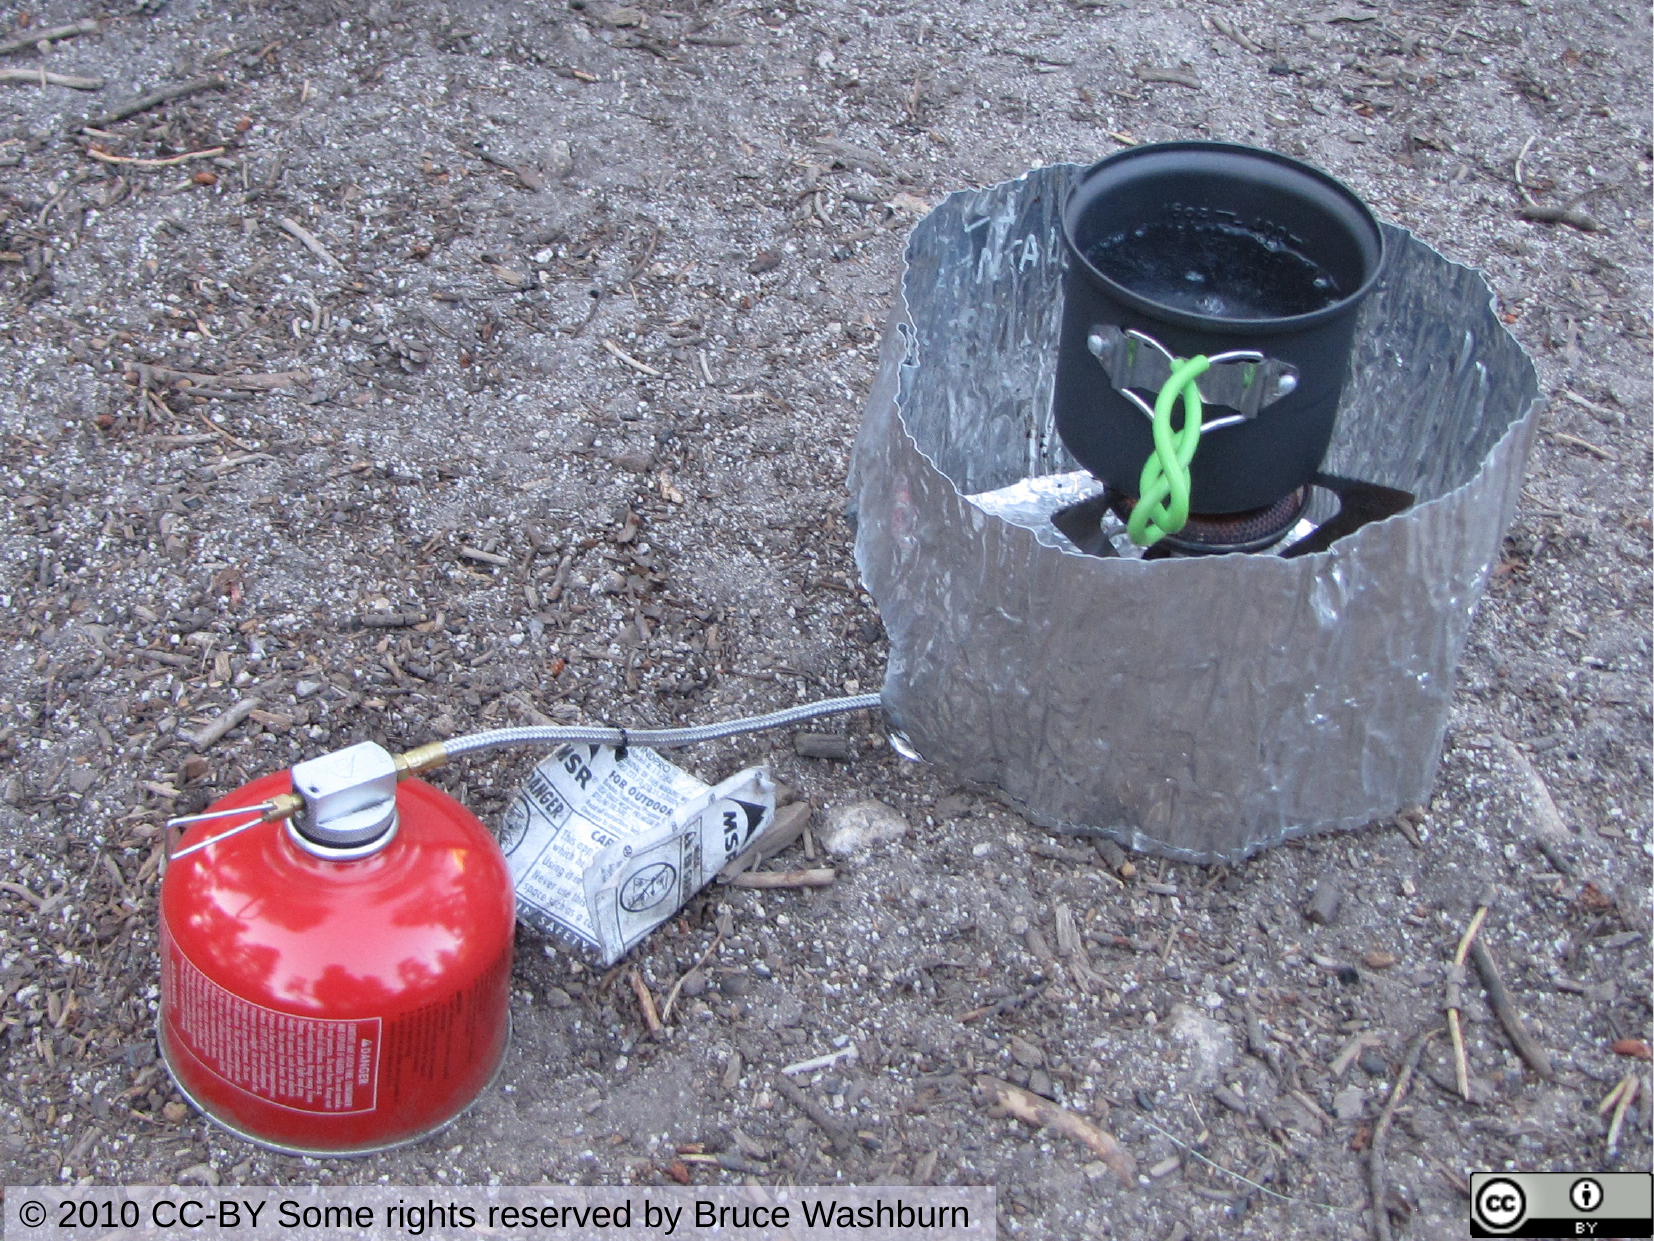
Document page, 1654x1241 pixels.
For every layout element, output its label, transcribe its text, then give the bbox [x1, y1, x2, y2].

picture [0, 0, 1654, 1241]
text_box © 2010 CC-BY Some rights reserved by Bruce Washburn [4, 1186, 997, 1241]
